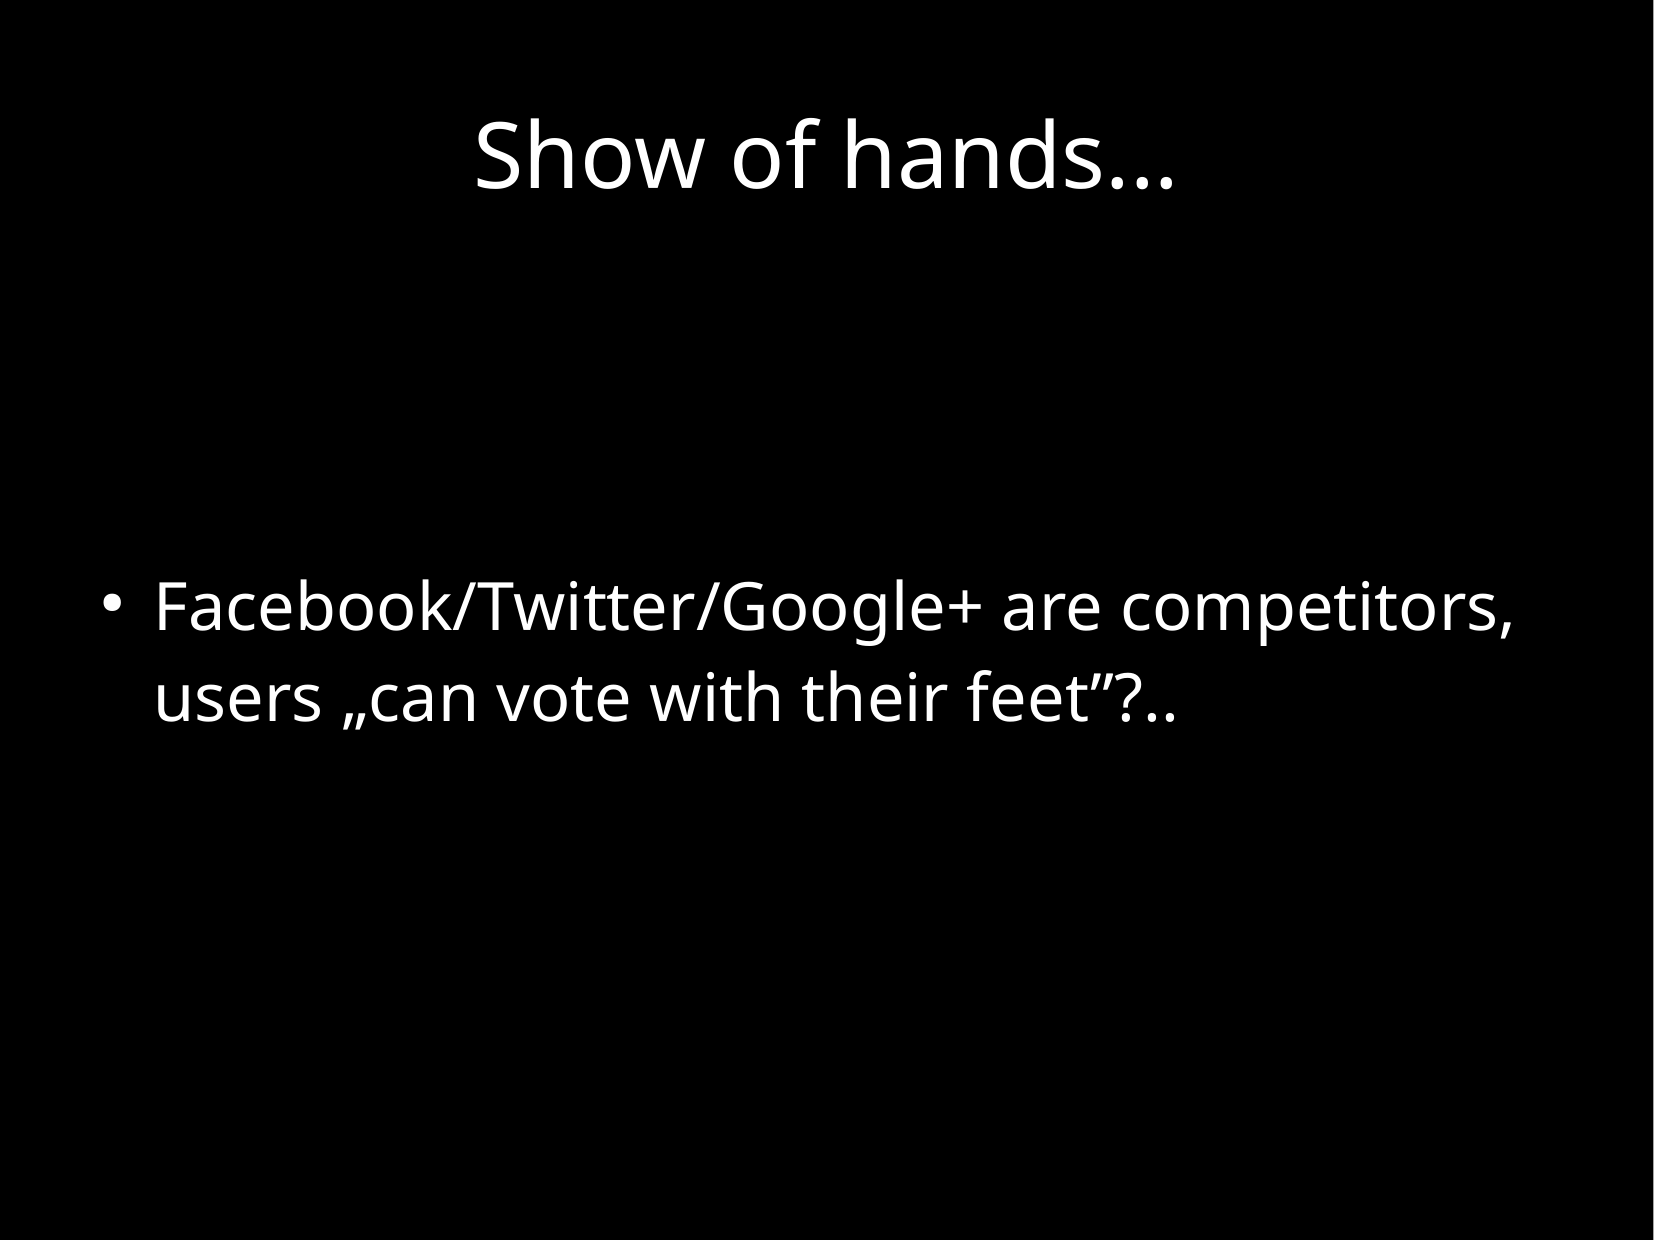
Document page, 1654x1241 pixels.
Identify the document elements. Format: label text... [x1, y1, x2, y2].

list Facebook/Twitter/Google+ are competitors, users „can vote with their feet”?.. [82, 290, 1538, 1010]
title Show of hands... [82, 49, 1571, 257]
